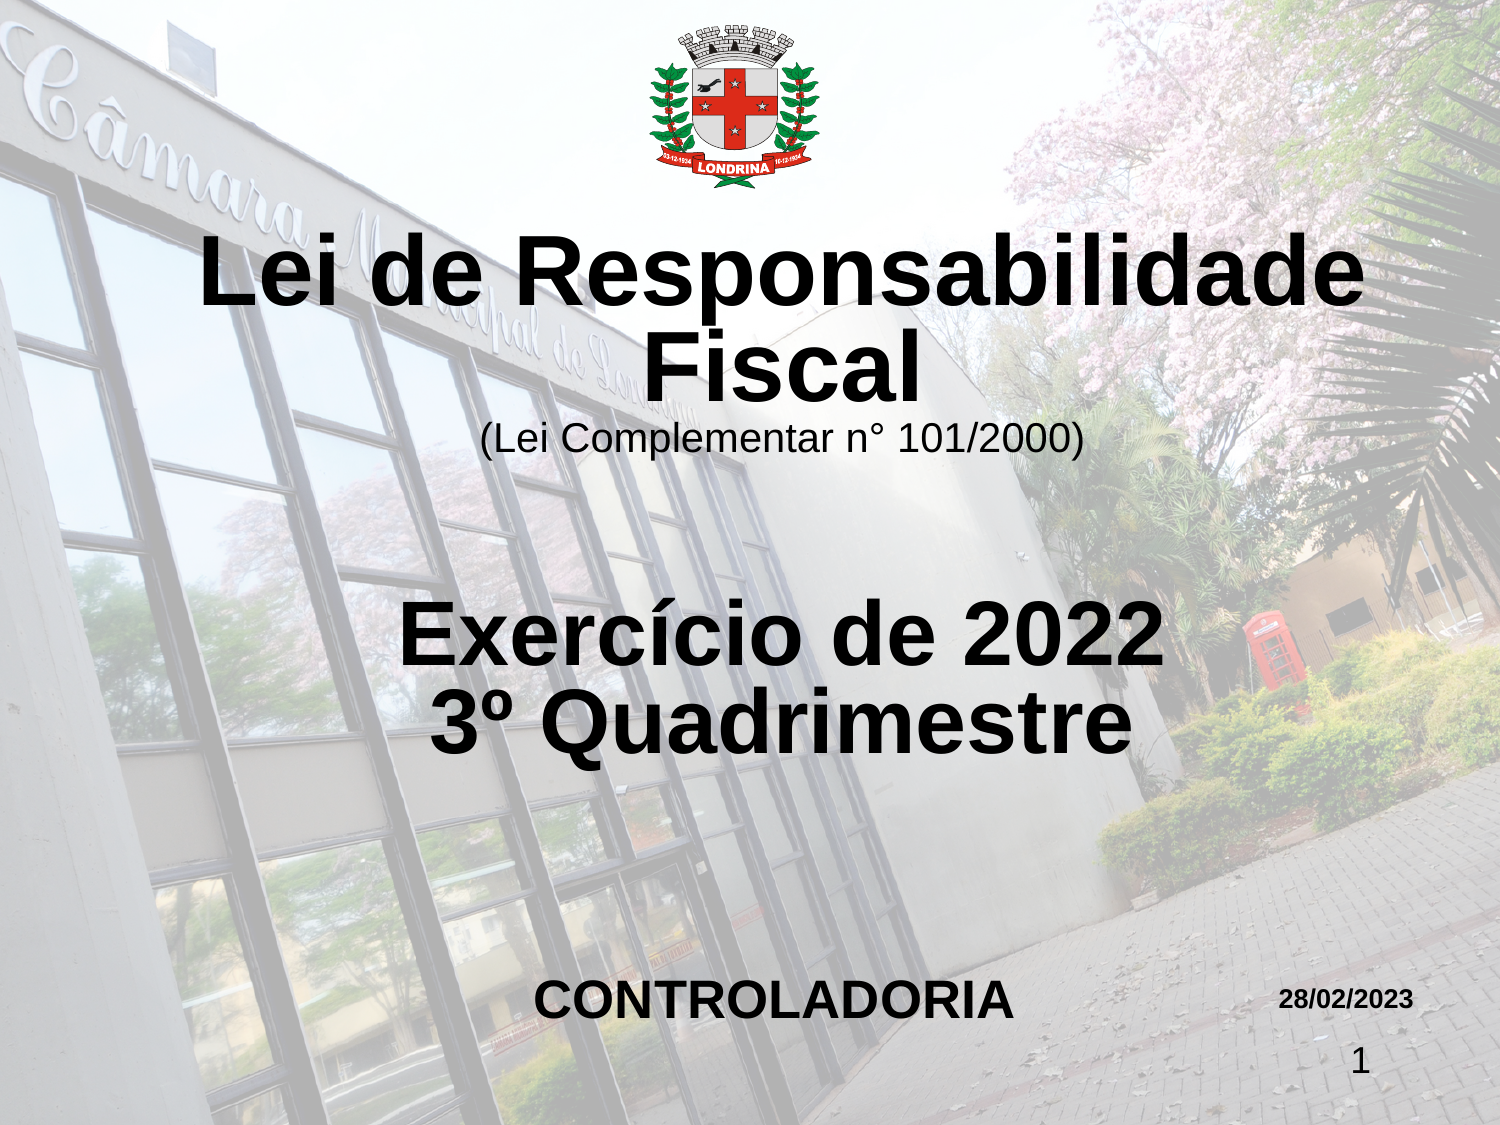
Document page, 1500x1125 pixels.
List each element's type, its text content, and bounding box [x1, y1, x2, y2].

text_box 28/02/2023 [1216, 980, 1441, 1039]
text_box Exercício de 2022 3º Quadrimestre [265, 555, 1300, 792]
picture [649, 25, 820, 189]
text_box CONTROLADORIA [518, 957, 1047, 1038]
text_box Lei de Responsabilidade Fiscal (Lei Complementar n° 101/2000) [38, 188, 1500, 485]
text_box <número> [1335, 1028, 1500, 1099]
